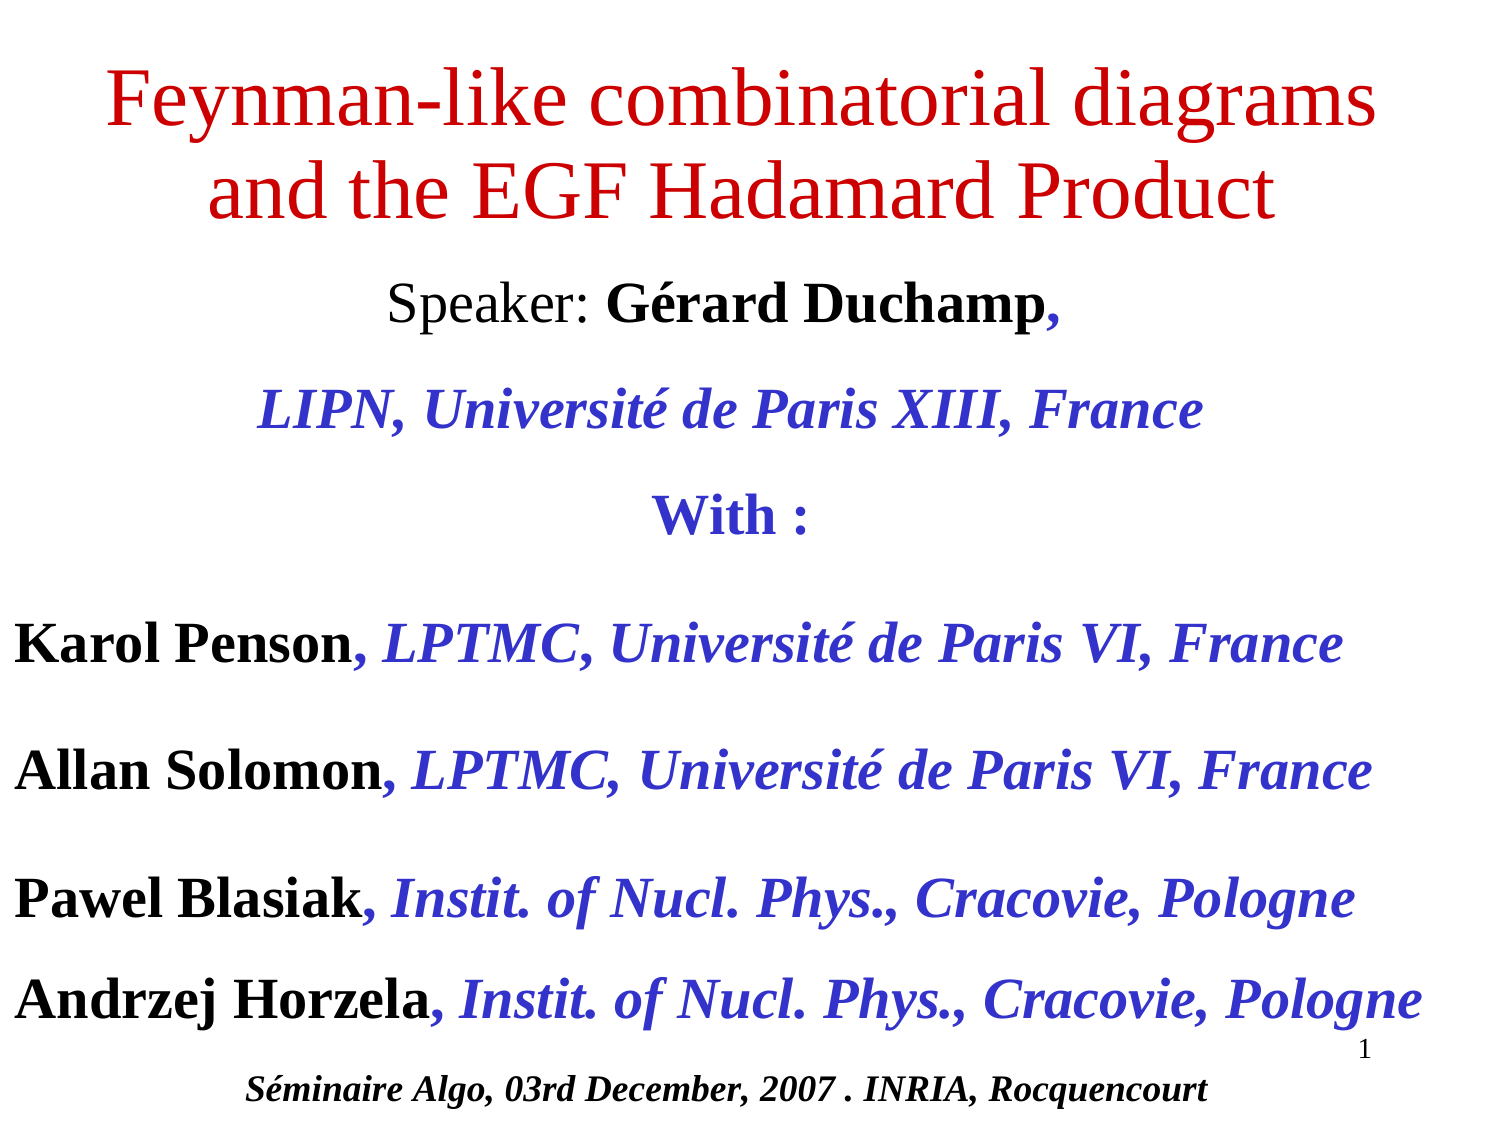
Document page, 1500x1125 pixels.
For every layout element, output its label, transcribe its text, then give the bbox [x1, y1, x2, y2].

title Feynman-like combinatorial diagrams and the EGF Hadamard Product [37, 36, 1447, 252]
text_box Speaker: Gérard Duchamp, LIPN, Université de Paris XIII, France With : Karol Penson, LPTMC, Université de Paris VI, France Allan Solomon, LPTMC, Université de Paris VI, France Pawel Blasiak, Instit. of Nucl. Phys., Cracovie, Pologne Andrzej Horzela, Instit. of Nucl. Phys., Cracovie, Pologne Séminaire Algo, 03rd December, 2007 . INRIA, Rocquencourt [0, 256, 1463, 1118]
